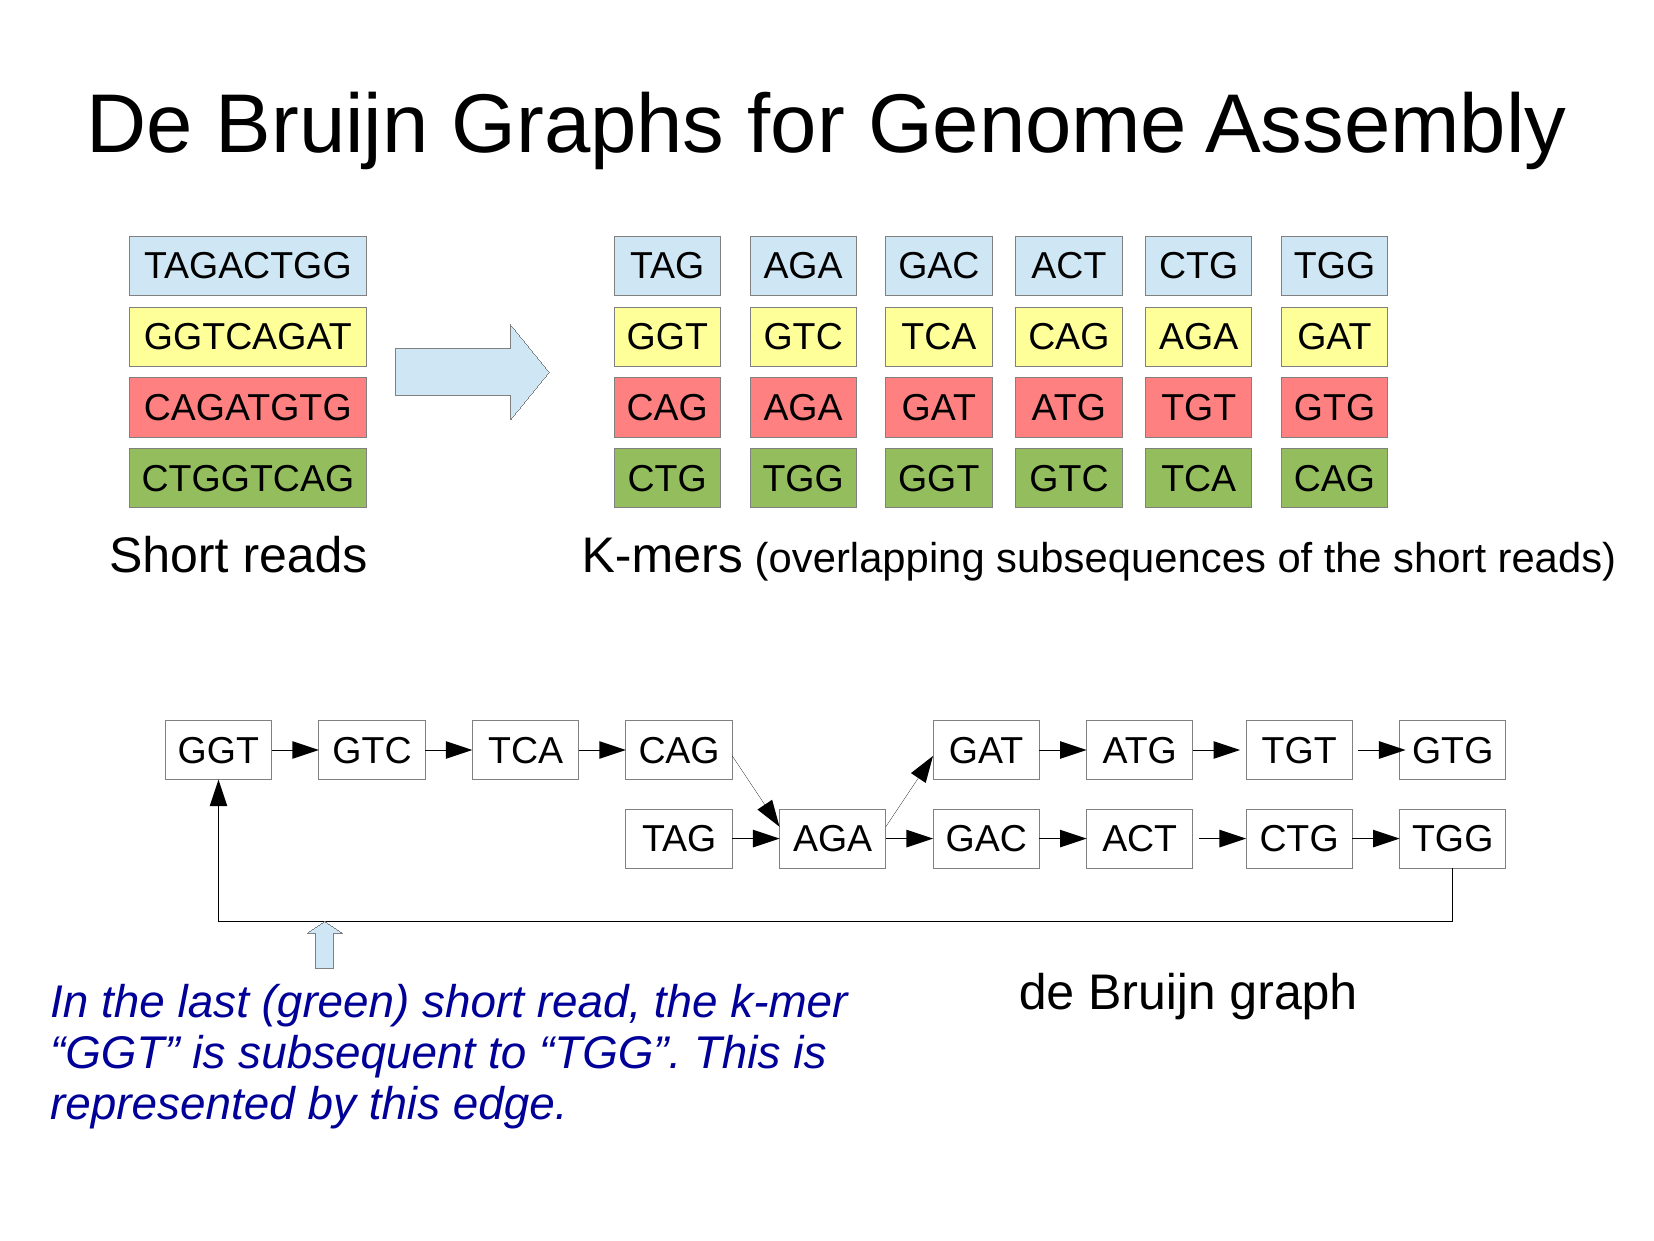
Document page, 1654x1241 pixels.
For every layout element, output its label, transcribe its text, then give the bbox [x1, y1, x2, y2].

text_box GAC [933, 809, 1040, 869]
text_box GGTCAGAT [129, 307, 367, 367]
text_box GAT [933, 720, 1040, 780]
text_box CTG [1246, 809, 1353, 869]
text_box GAT [885, 377, 993, 438]
title De Bruijn Graphs for Genome Assembly [82, 19, 1571, 227]
text_box TAGACTGG [129, 236, 367, 296]
text_box AGA [779, 809, 886, 869]
text_box CTG [614, 448, 721, 508]
text_box AGA [750, 377, 857, 438]
text_box TGG [750, 448, 857, 508]
text_box Short reads [94, 519, 383, 591]
text_box CAGATGTG [129, 377, 367, 438]
text_box CAG [1281, 448, 1388, 508]
text_box TAG [625, 809, 733, 869]
text_box [395, 324, 550, 420]
text_box TCA [472, 720, 579, 780]
text_box ACT [1086, 809, 1193, 869]
text_box In the last (green) short read, the k-mer “GGT” is subsequent to “TGG”. This is represented by this edge. [35, 968, 876, 1136]
text_box GGT [885, 448, 993, 508]
text_box CTGGTCAG [129, 448, 367, 508]
text_box TGT [1145, 377, 1252, 438]
text_box GTC [1015, 448, 1123, 508]
text_box GGT [614, 307, 721, 367]
text_box CAG [1015, 307, 1123, 367]
text_box TGG [1399, 809, 1506, 869]
text_box AGA [1145, 307, 1252, 367]
text_box TCA [885, 307, 993, 367]
text_box AGA [750, 236, 857, 296]
text_box GAC [885, 236, 993, 296]
text_box ATG [1015, 377, 1123, 438]
text_box GTC [318, 720, 426, 780]
text_box GTG [1281, 377, 1388, 438]
text_box TGG [1281, 236, 1388, 296]
text_box [307, 921, 343, 969]
text_box GGT [165, 720, 272, 780]
text_box GAT [1281, 307, 1388, 367]
text_box TAG [614, 236, 721, 296]
text_box CAG [625, 720, 733, 780]
text_box GTC [750, 307, 857, 367]
text_box K-mers (overlapping subsequences of the short reads) [566, 520, 1643, 591]
text_box TCA [1145, 448, 1252, 508]
text_box ACT [1015, 236, 1123, 296]
text_box CTG [1145, 236, 1252, 296]
text_box TGT [1246, 720, 1353, 780]
text_box CAG [614, 377, 721, 438]
text_box GTG [1399, 720, 1506, 780]
text_box ATG [1086, 720, 1193, 780]
text_box de Bruijn graph [1003, 956, 1373, 1028]
